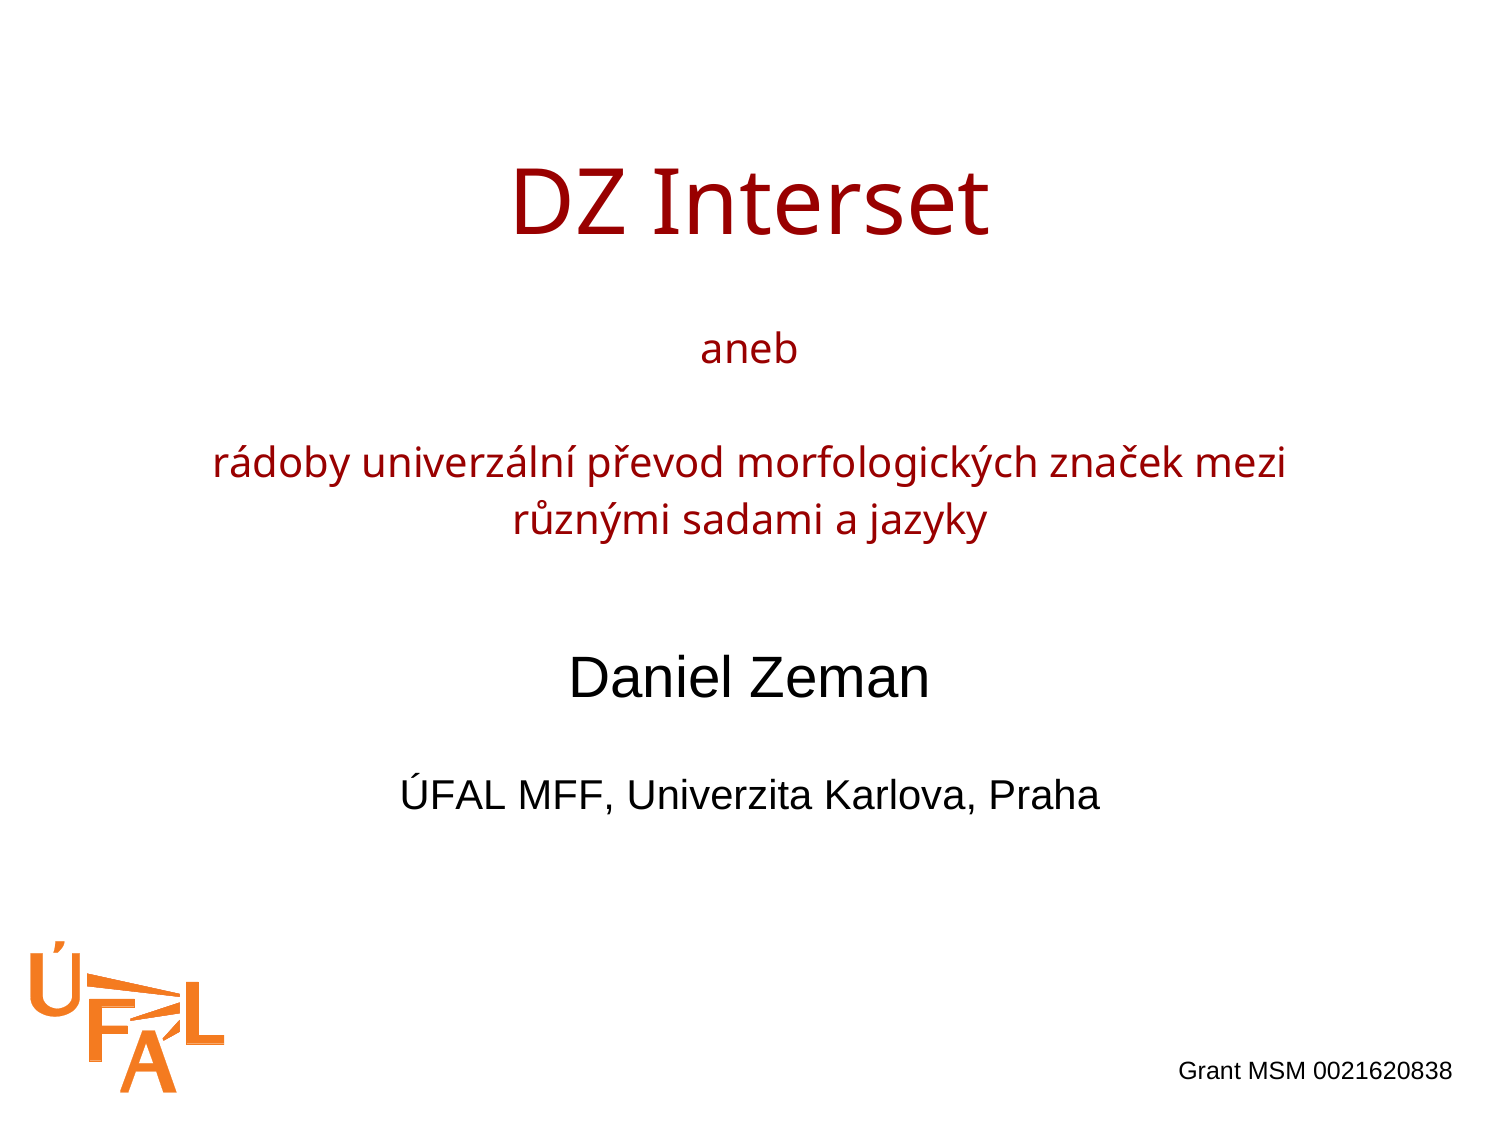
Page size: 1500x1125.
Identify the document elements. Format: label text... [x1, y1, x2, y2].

title DZ Interset aneb rádoby univerzální převod morfologických značek mezi různými sadami a jazyky [112, 125, 1388, 558]
text_box Grant MSM 0021620838 [1163, 1046, 1471, 1093]
subtitle Daniel Zeman ÚFAL MFF, Univerzita Karlova, Praha [225, 637, 1276, 926]
